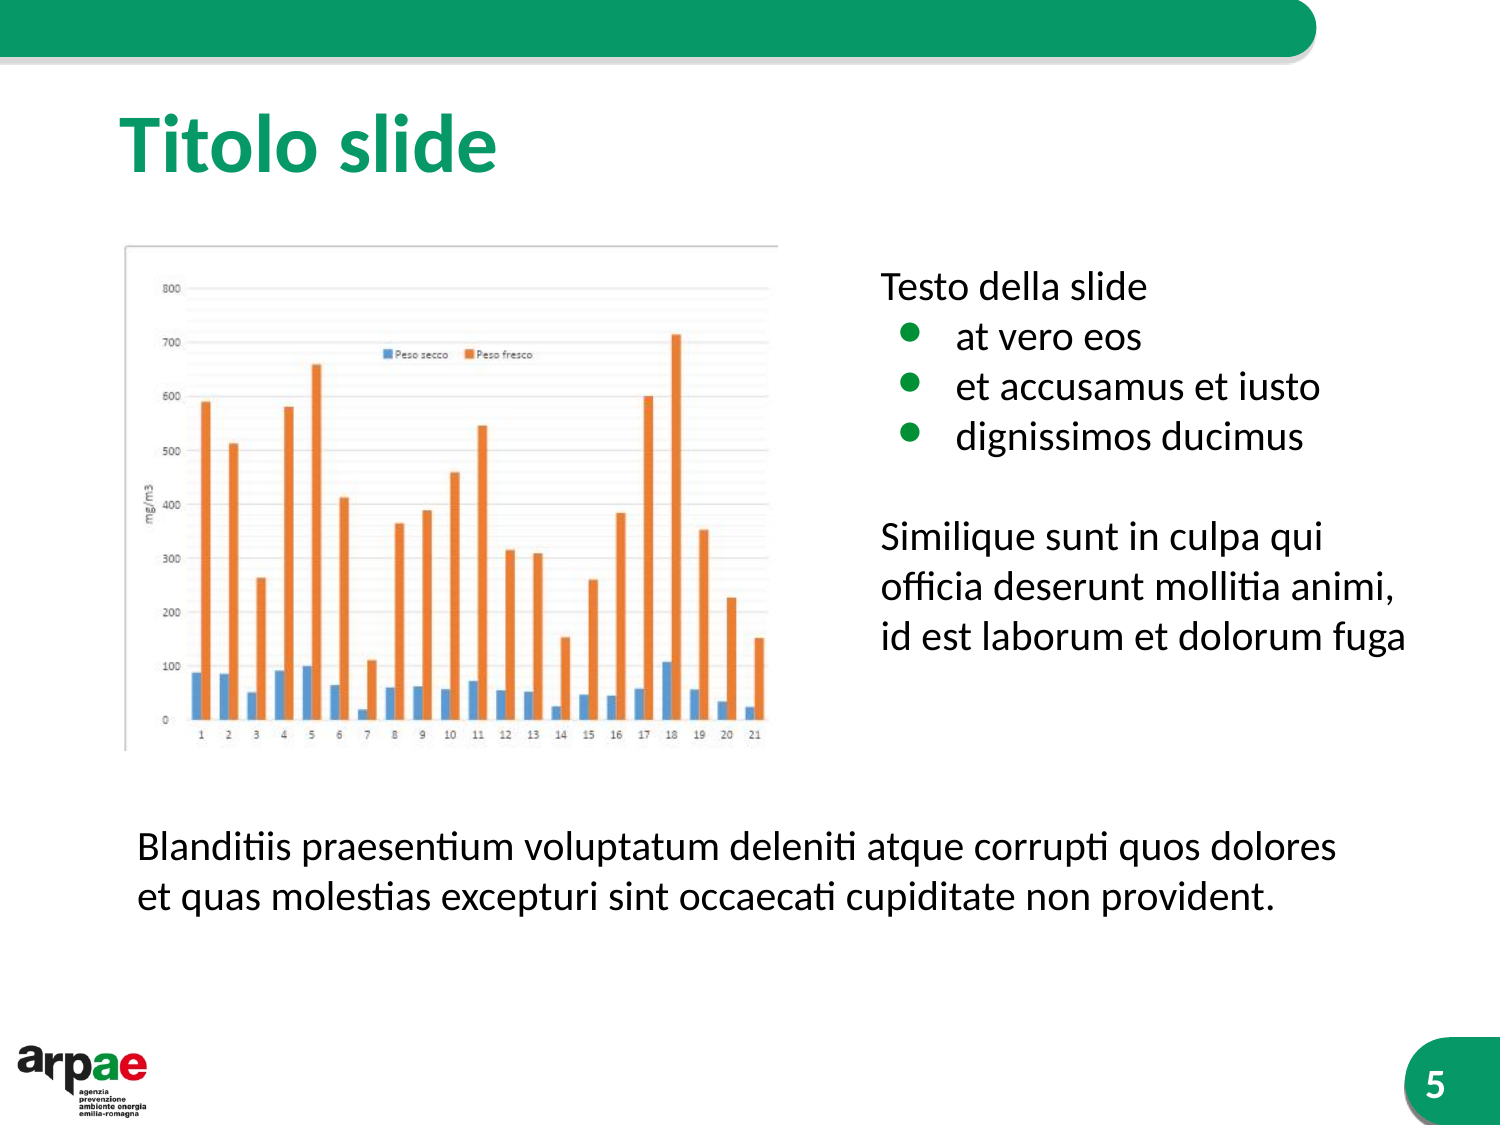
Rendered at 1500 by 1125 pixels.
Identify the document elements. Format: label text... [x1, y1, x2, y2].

text_box Blanditiis praesentium voluptatum deleniti atque corrupti quos dolores et quas molestias excepturi sint occaecati cupiditate non provident. [122, 804, 1385, 935]
picture [9, 1036, 155, 1125]
text_box Testo della slide at vero eos et accusamus et iusto dignissimos ducimus Similique sunt in culpa qui officia deserunt mollitia animi, id est laborum et dolorum fuga [865, 243, 1438, 675]
text_box Titolo slide [104, 86, 866, 191]
picture [122, 243, 778, 751]
